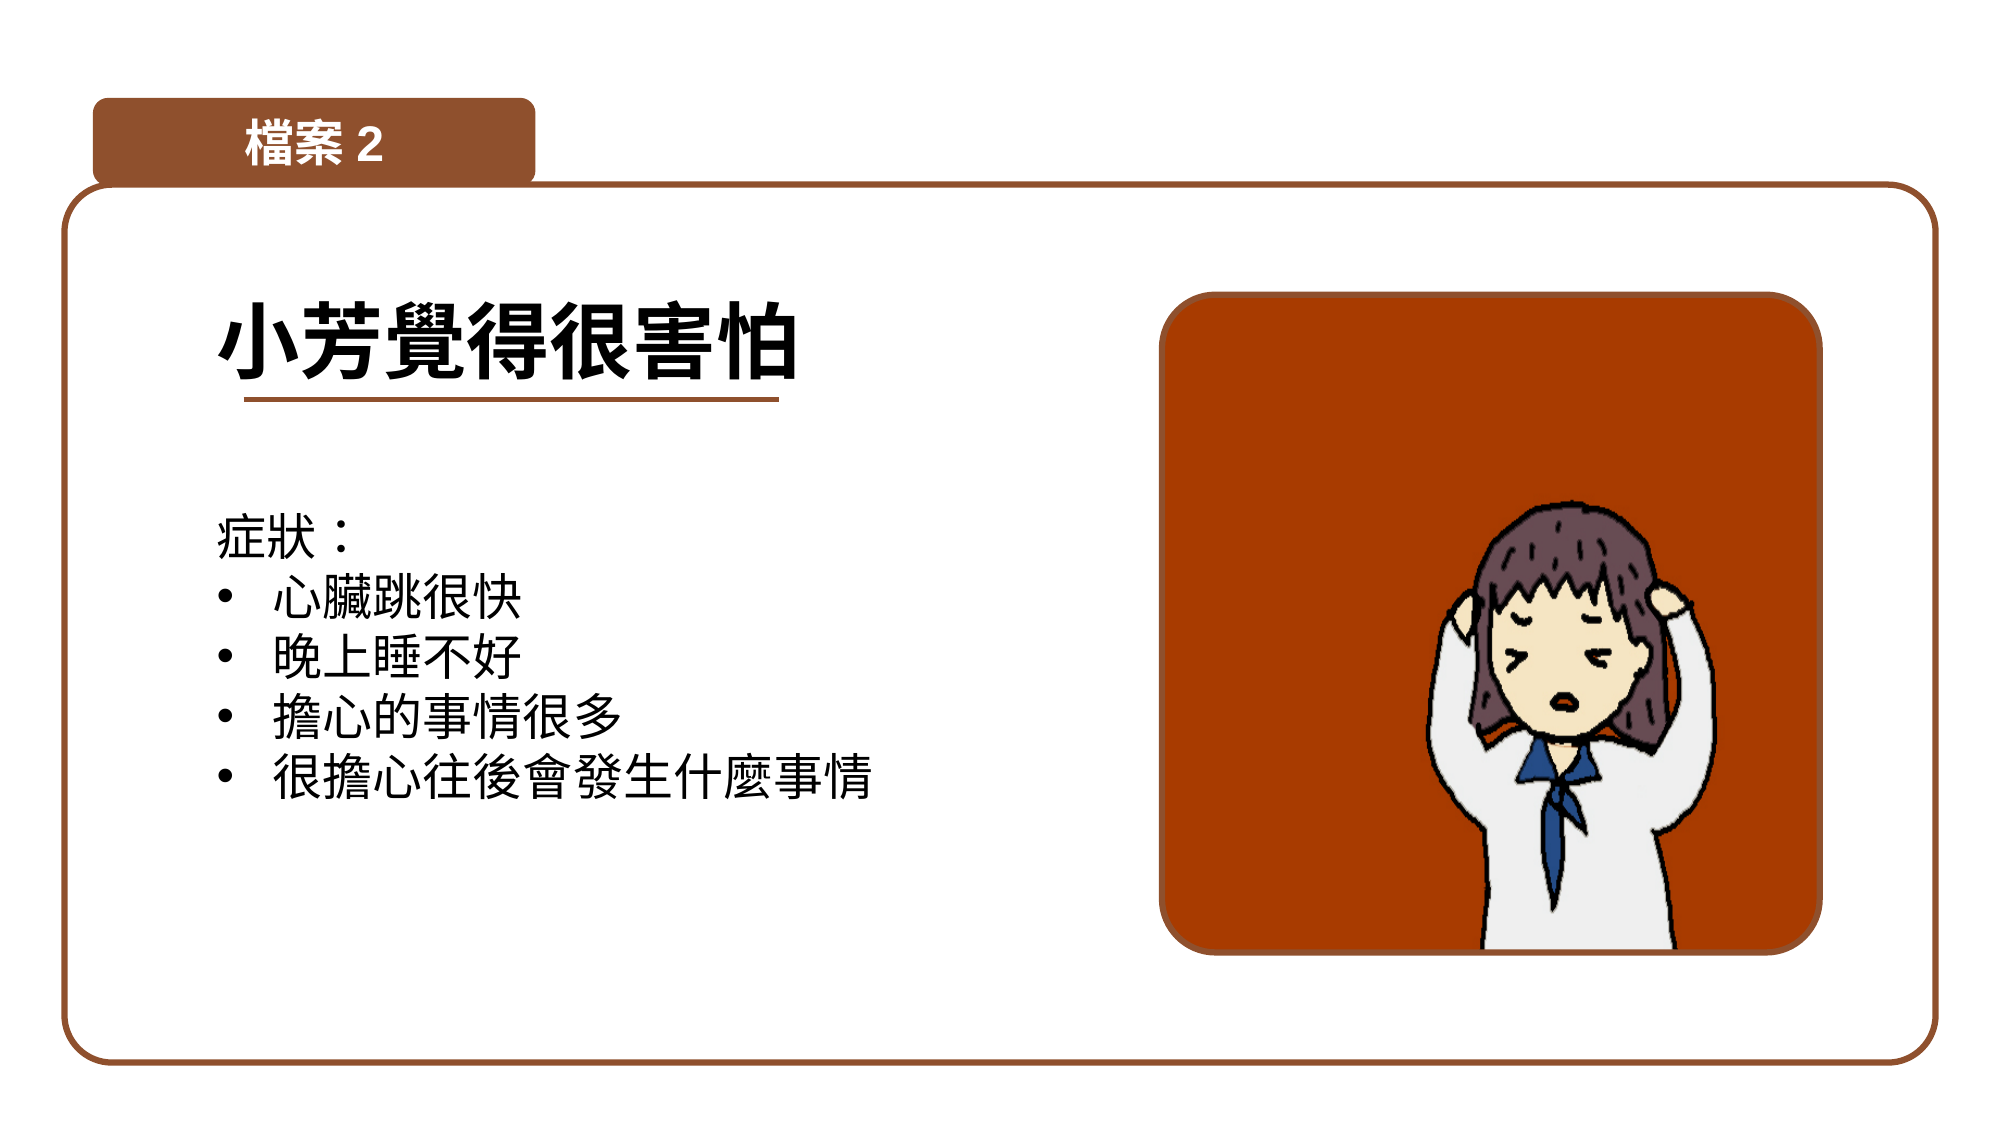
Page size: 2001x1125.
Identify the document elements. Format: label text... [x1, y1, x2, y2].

picture [1162, 295, 1819, 952]
text_box 檔案2 [93, 98, 535, 185]
text_box 小芳覺得很害怕 [202, 282, 815, 397]
text_box 症狀： 心臟跳很快 晚上睡不好 擔心的事情很多 很擔心往後會發生什麼事情 [201, 498, 898, 817]
text_box [64, 184, 1936, 1063]
